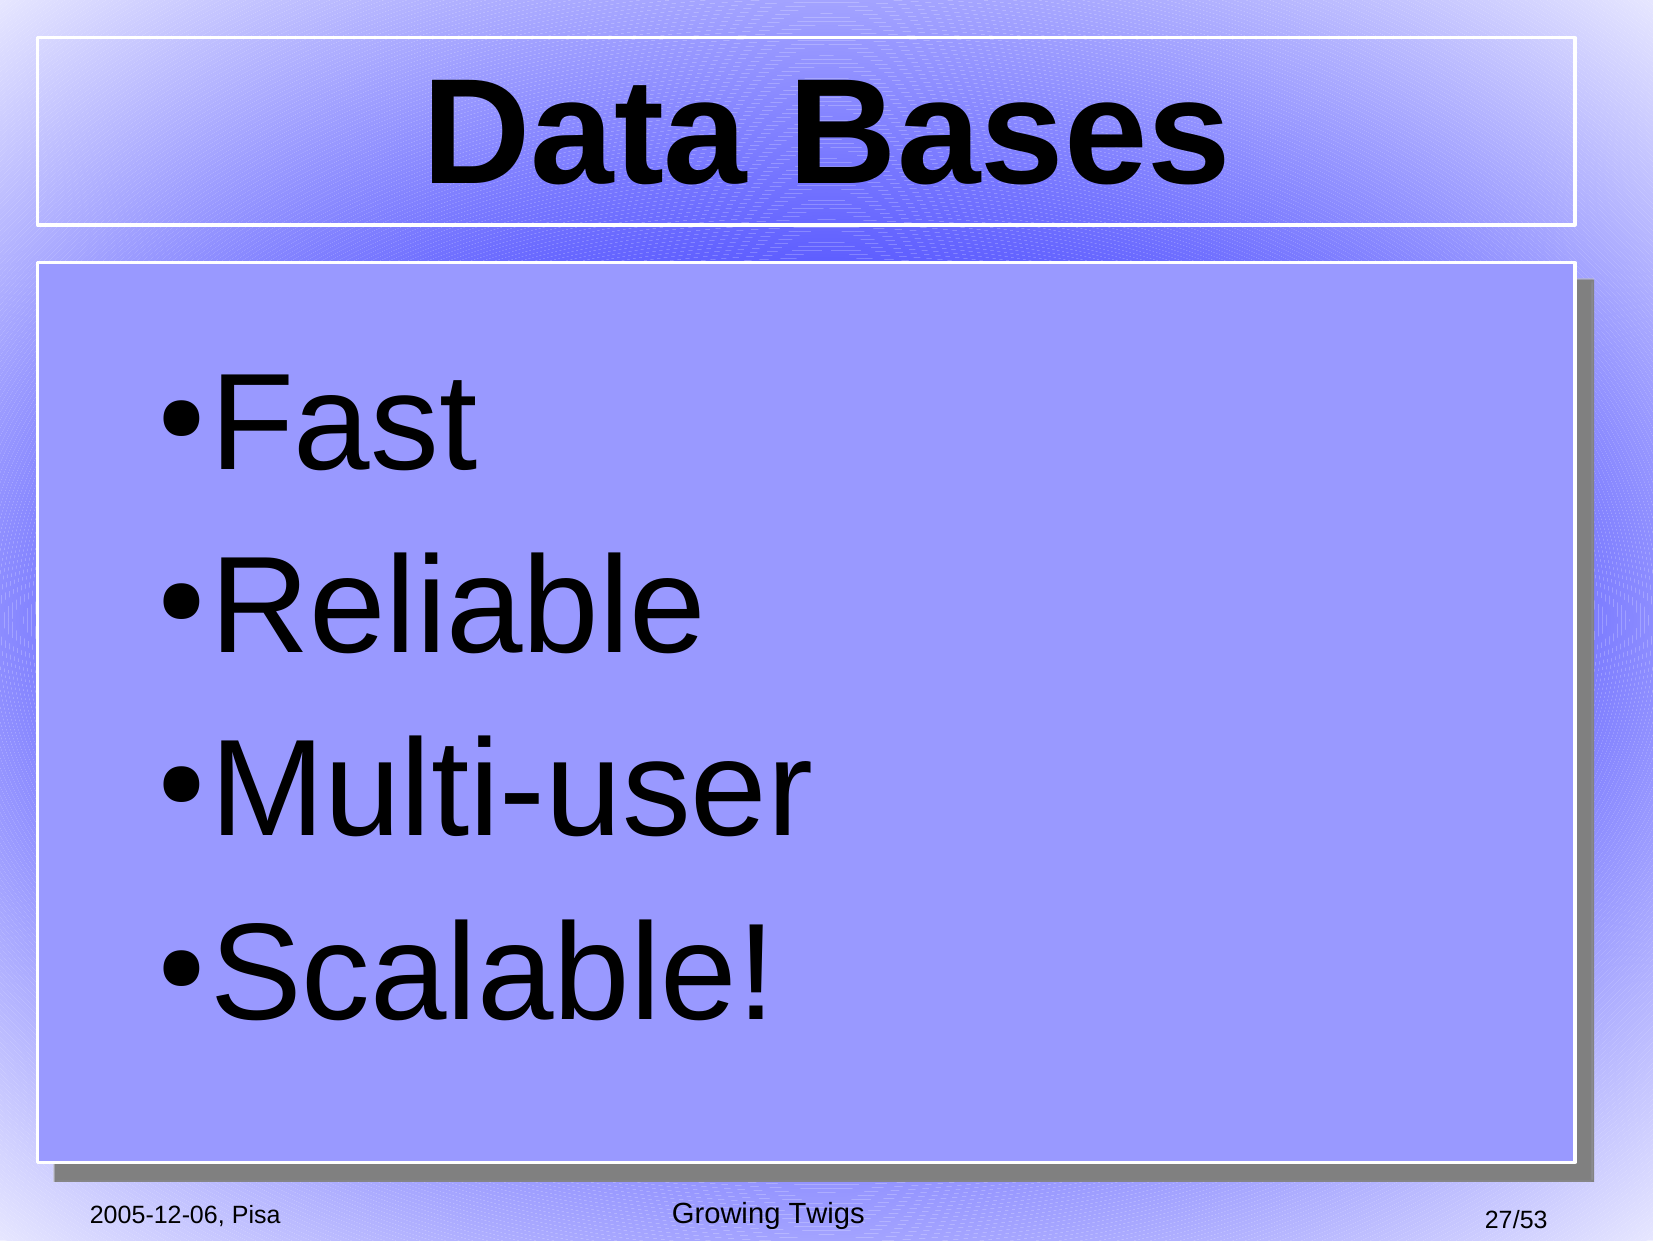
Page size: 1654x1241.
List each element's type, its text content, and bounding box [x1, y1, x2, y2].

list Fast Reliable Multi-user Scalable! [121, 344, 1533, 1127]
title Data Bases [121, 37, 1533, 226]
